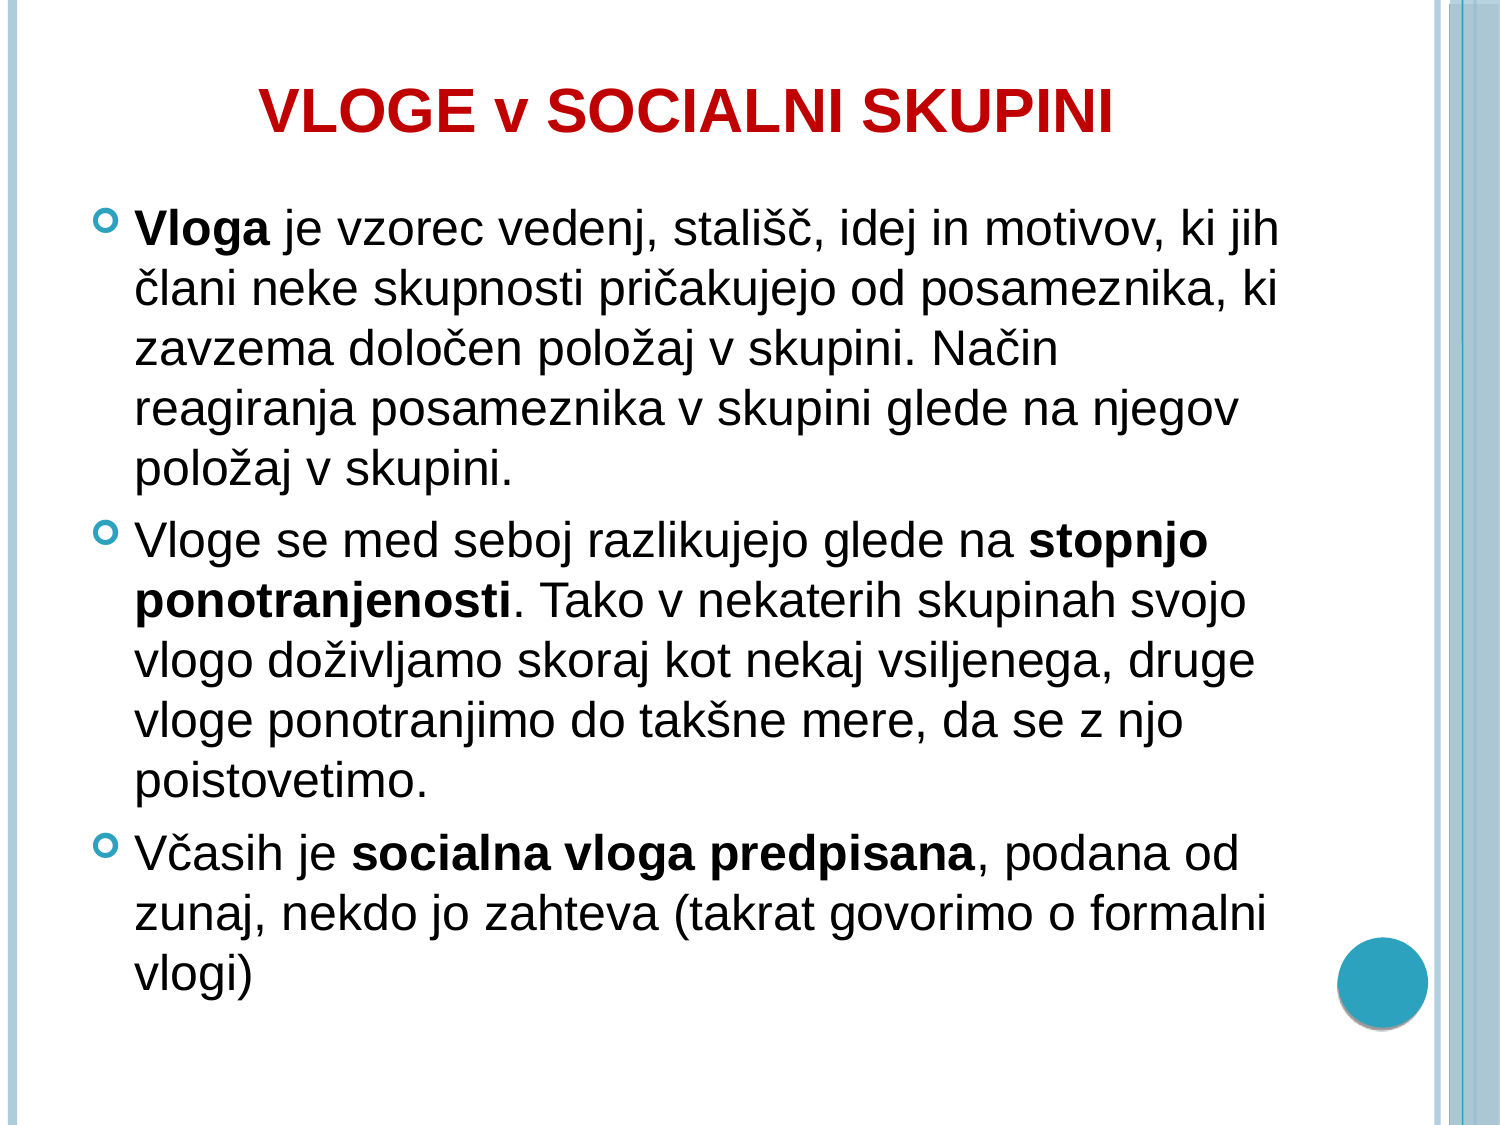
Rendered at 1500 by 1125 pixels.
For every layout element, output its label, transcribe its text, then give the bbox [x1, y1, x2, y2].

list Vloga je vzorec vedenj, stališč, idej in motivov, ki jih člani neke skupnosti pričakujejo od posameznika, ki zavzema določen položaj v skupini. Način reagiranja posameznika v skupini glede na njegov položaj v skupini. Vloge se med seboj razlikujejo glede na stopnjo ponotranjenosti. Tako v nekaterih skupinah svojo vlogo doživljamo skoraj kot nekaj vsiljenega, druge vloge ponotranjimo do takšne mere, da se z njo poistovetimo. Včasih je socialna vloga predpisana, podana od zunaj, nekdo jo zahteva (takrat govorimo o formalni vlogi) [75, 187, 1300, 1062]
title VLOGE v SOCIALNI SKUPINI [75, 45, 1300, 153]
